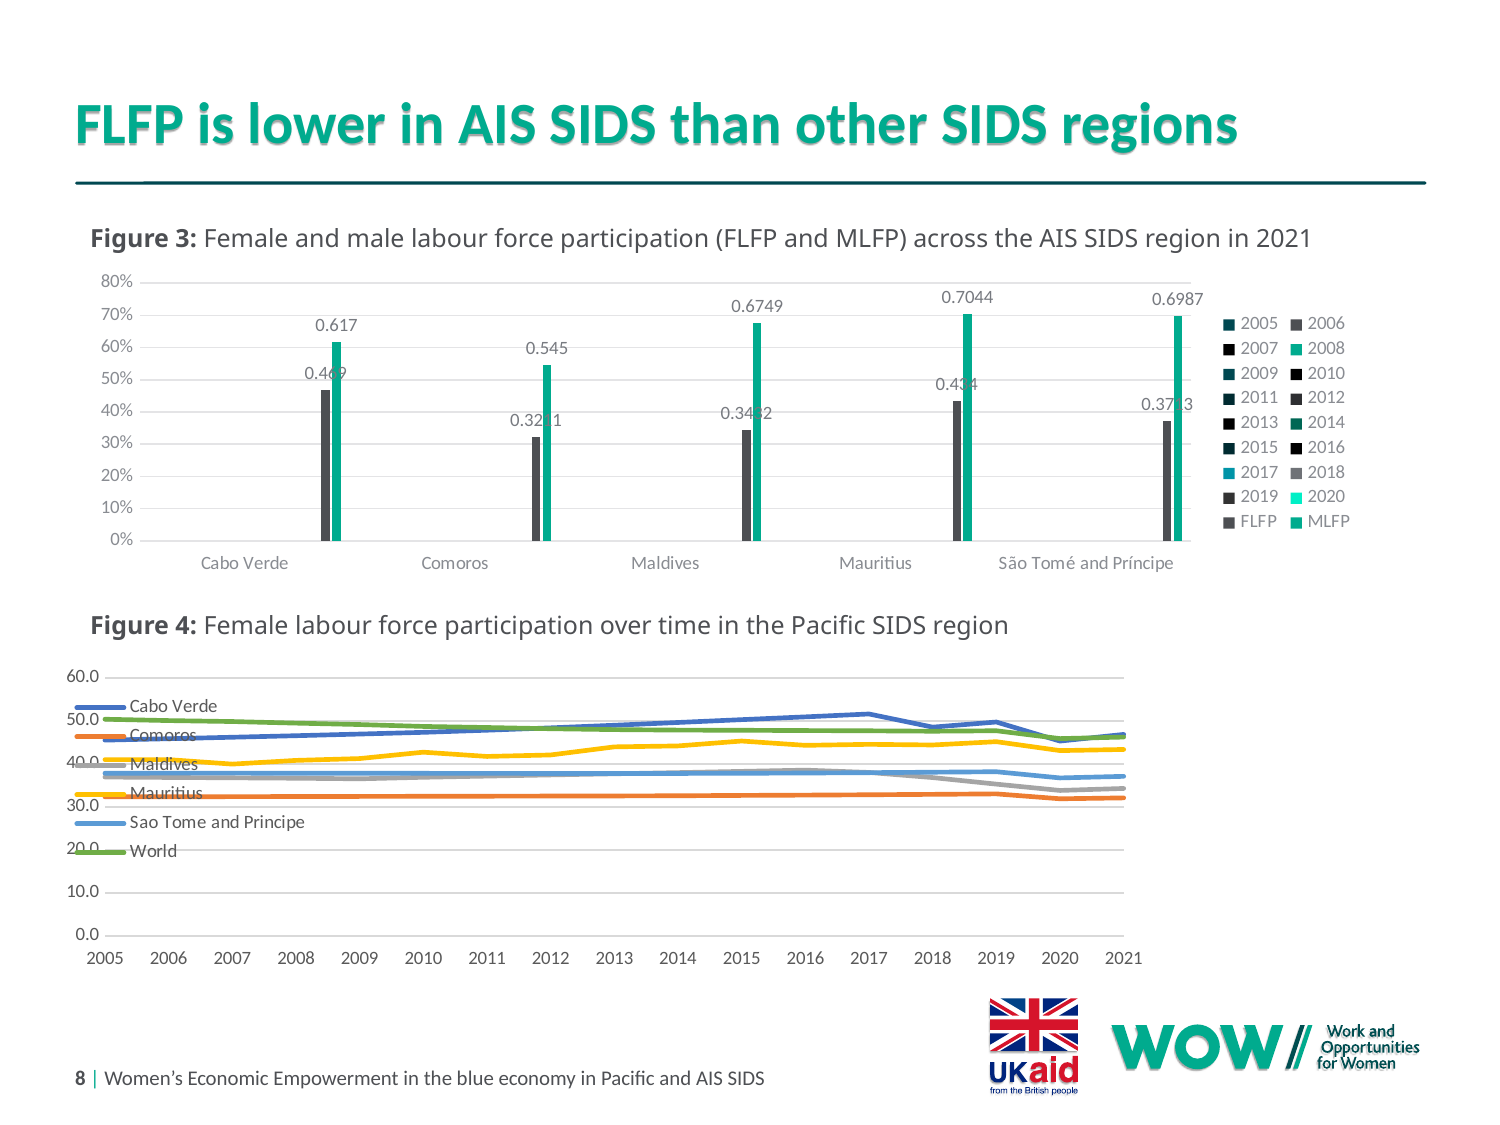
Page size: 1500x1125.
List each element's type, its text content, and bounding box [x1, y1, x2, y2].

chart [75, 267, 1369, 581]
text_box 8 | Women’s Economic Empowerment in the blue economy in Pacific and AIS SIDS [75, 1032, 852, 1093]
chart [38, 662, 1424, 976]
title FLFP is lower in AIS SIDS than other SIDS regions [75, 41, 1424, 156]
text_box Figure 4: Female labour force participation over time in the Pacific SIDS region [75, 602, 1424, 649]
text_box Figure 3: Female and male labour force participation (FLFP and MLFP) across the AIS SIDS region in 2021 [75, 214, 1424, 261]
